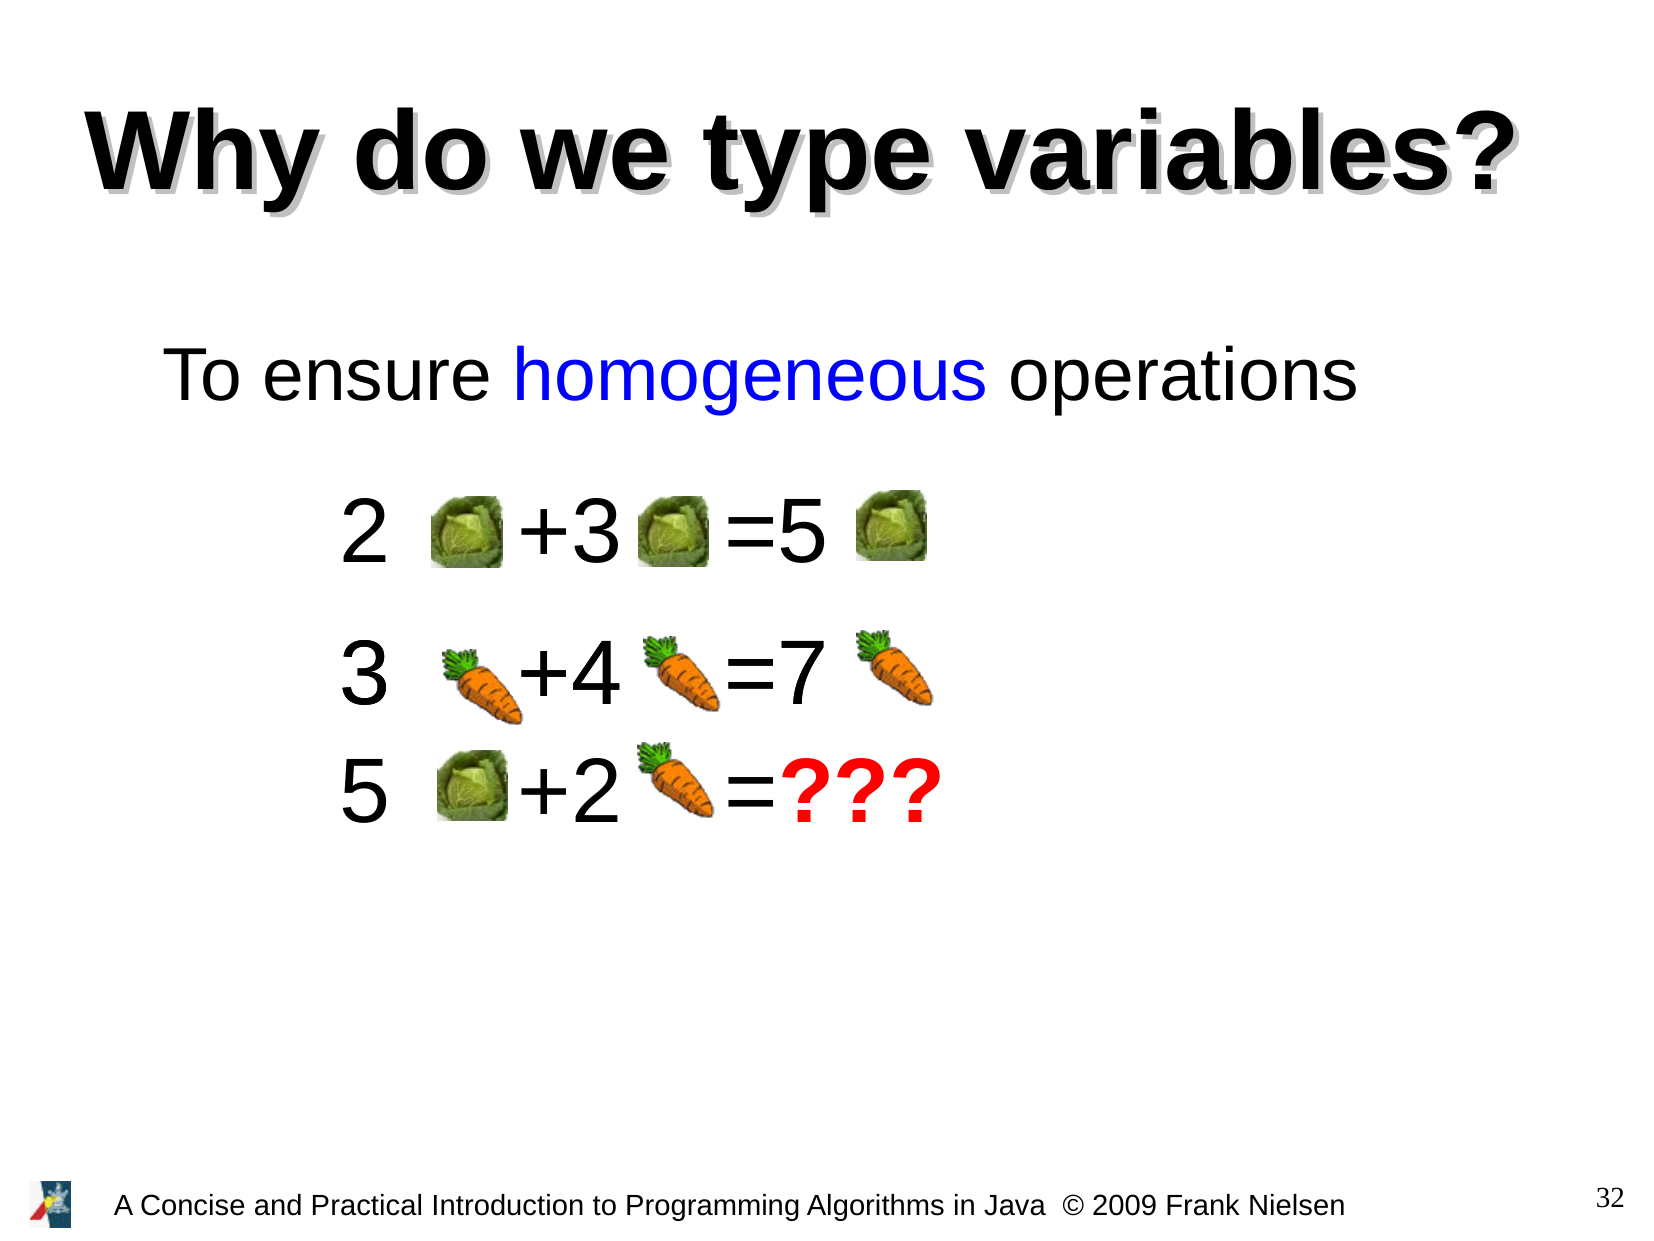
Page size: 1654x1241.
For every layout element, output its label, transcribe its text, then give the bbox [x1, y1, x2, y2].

picture [856, 490, 927, 562]
picture [895, 630, 935, 709]
picture [29, 1181, 71, 1228]
text_box 5 +2 =??? [324, 732, 1012, 850]
text_box 3 +4 =7 [324, 614, 895, 732]
picture [637, 742, 716, 821]
text_box To ensure homogeneous operations [147, 324, 1375, 424]
text_box Why do we type variables? [69, 80, 1597, 278]
text_box 2 +3 =5 [324, 472, 870, 590]
picture [437, 750, 508, 821]
